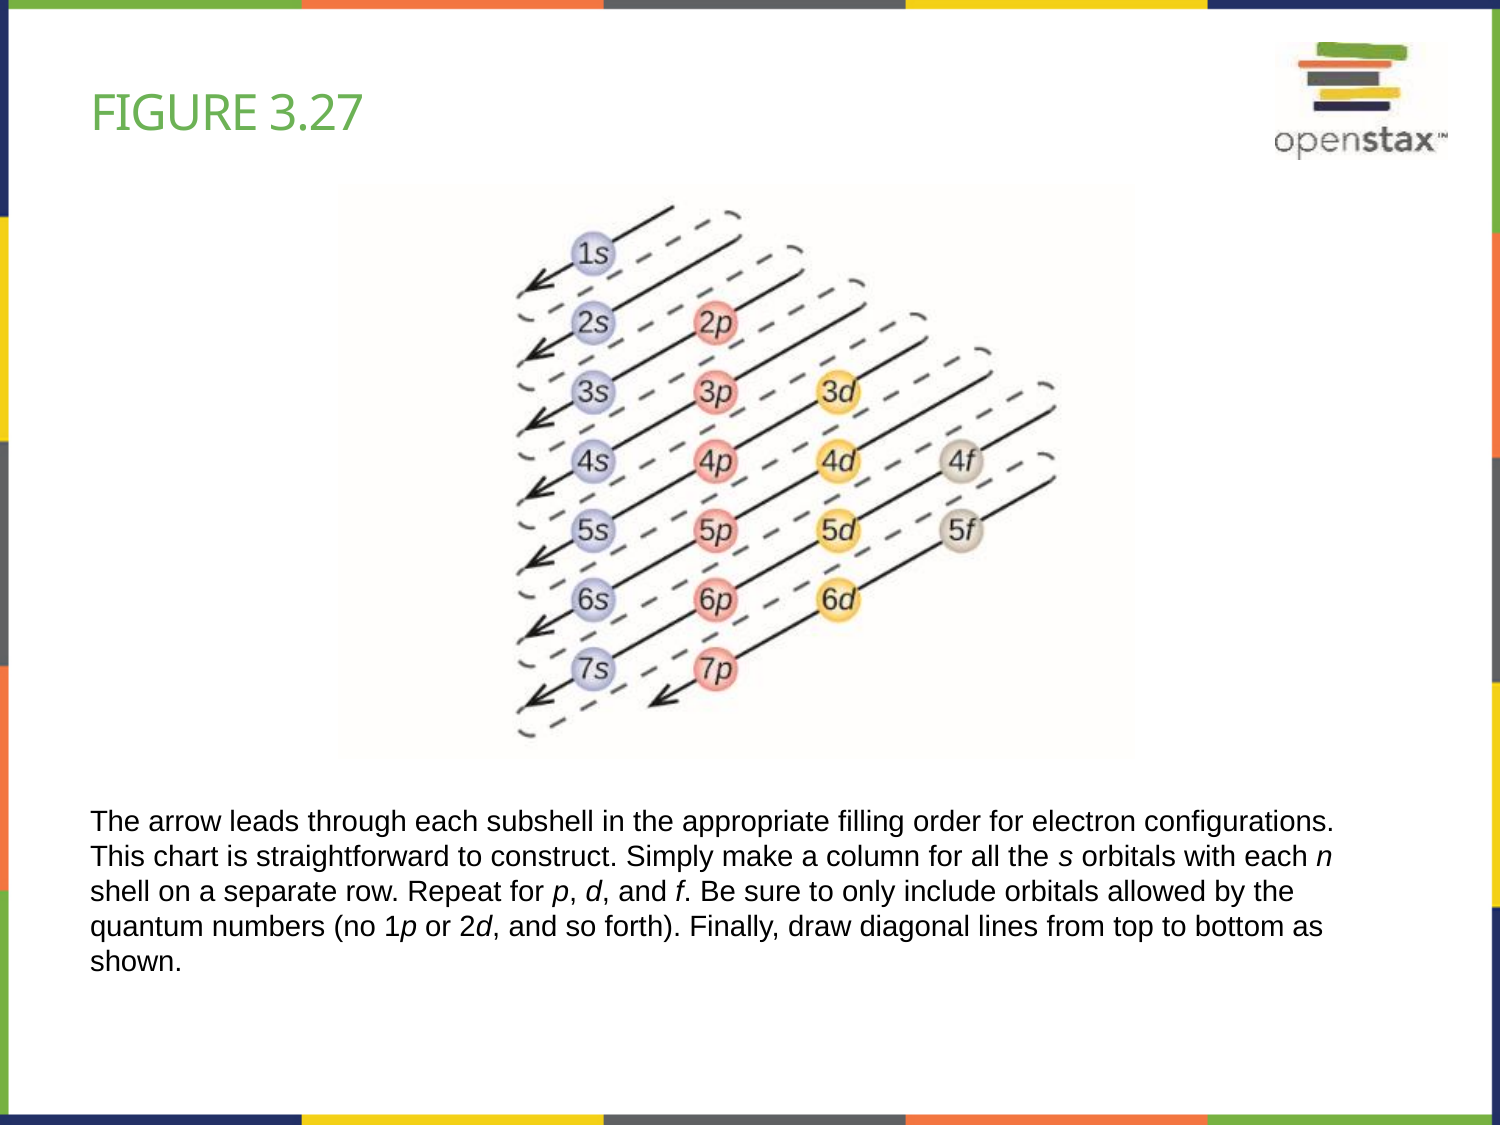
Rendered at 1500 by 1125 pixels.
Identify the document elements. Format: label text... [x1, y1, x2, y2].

title Figure 3.27 [75, 39, 1398, 148]
picture [0, 0, 1500, 1125]
list The arrow leads through each subshell in the appropriate filling order for electron configurations. This chart is straightforward to construct. Simply make a column for all the s orbitals with each n shell on a separate row. Repeat for p, d, and f. Be sure to only include orbitals allowed by the quantum numbers (no 1p or 2d, and so forth). Finally, draw diagonal lines from top to bottom as shown. [75, 794, 1398, 986]
